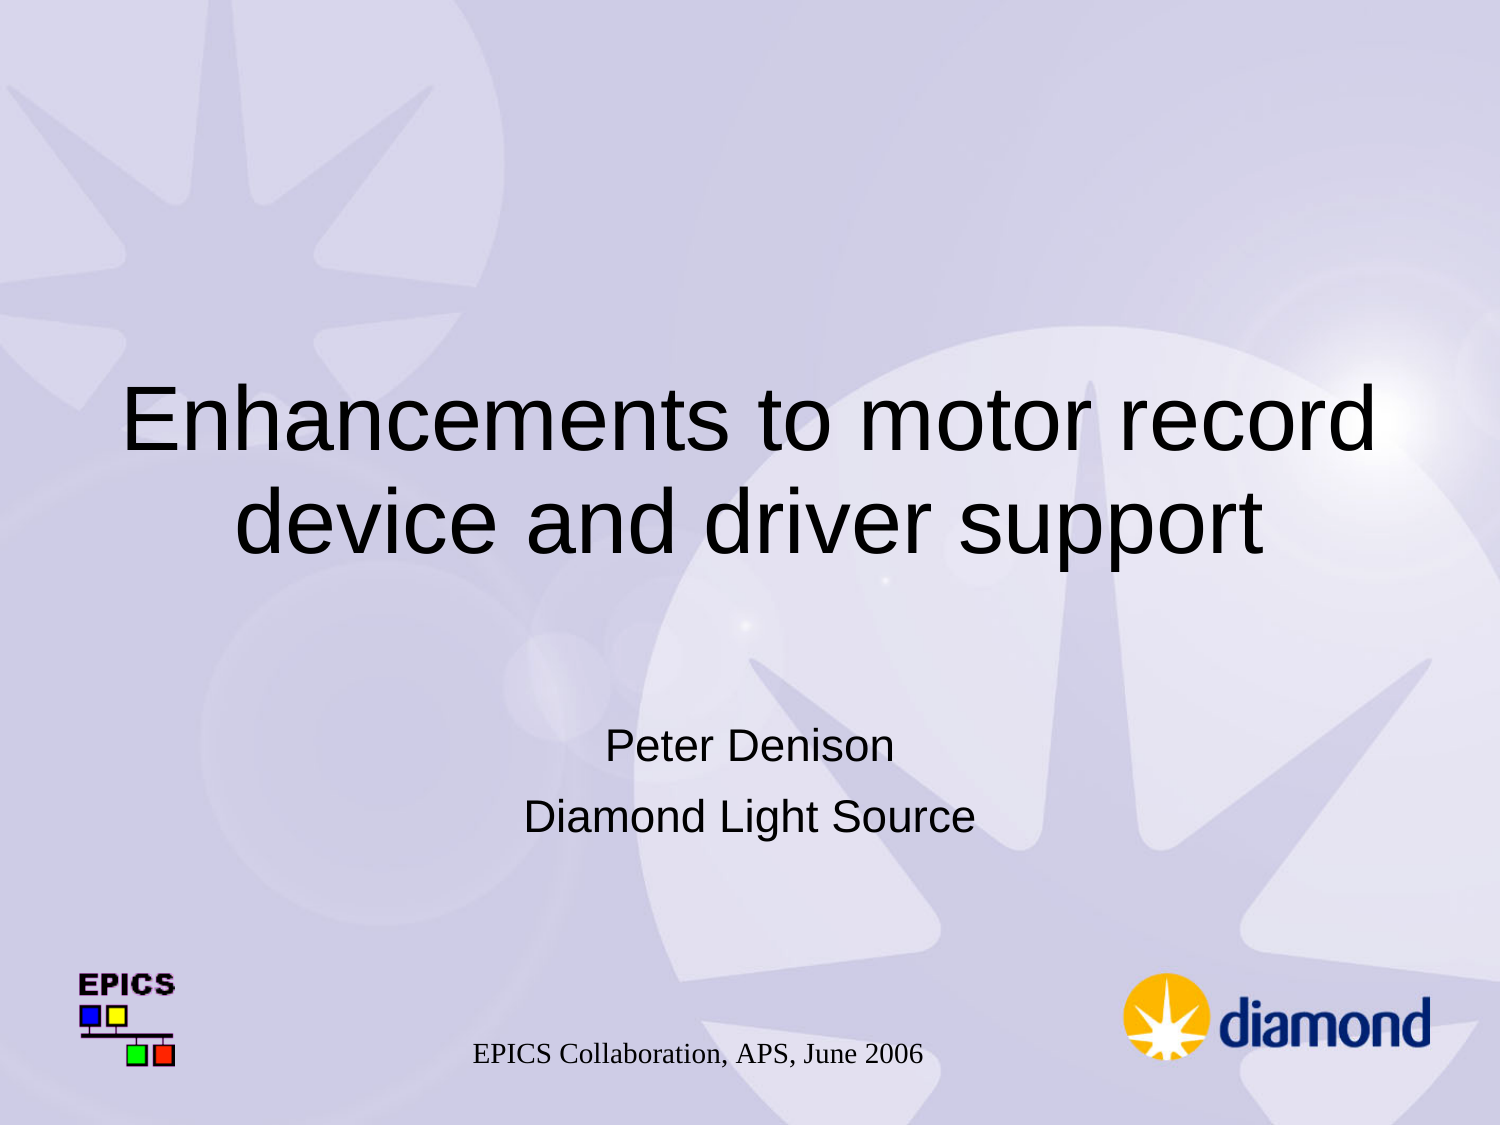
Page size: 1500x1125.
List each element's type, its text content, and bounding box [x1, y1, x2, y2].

subtitle Peter Denison Diamond Light Source [225, 637, 1276, 925]
title Enhancements to motor record device and driver support [112, 349, 1388, 591]
picture [78, 972, 175, 1070]
